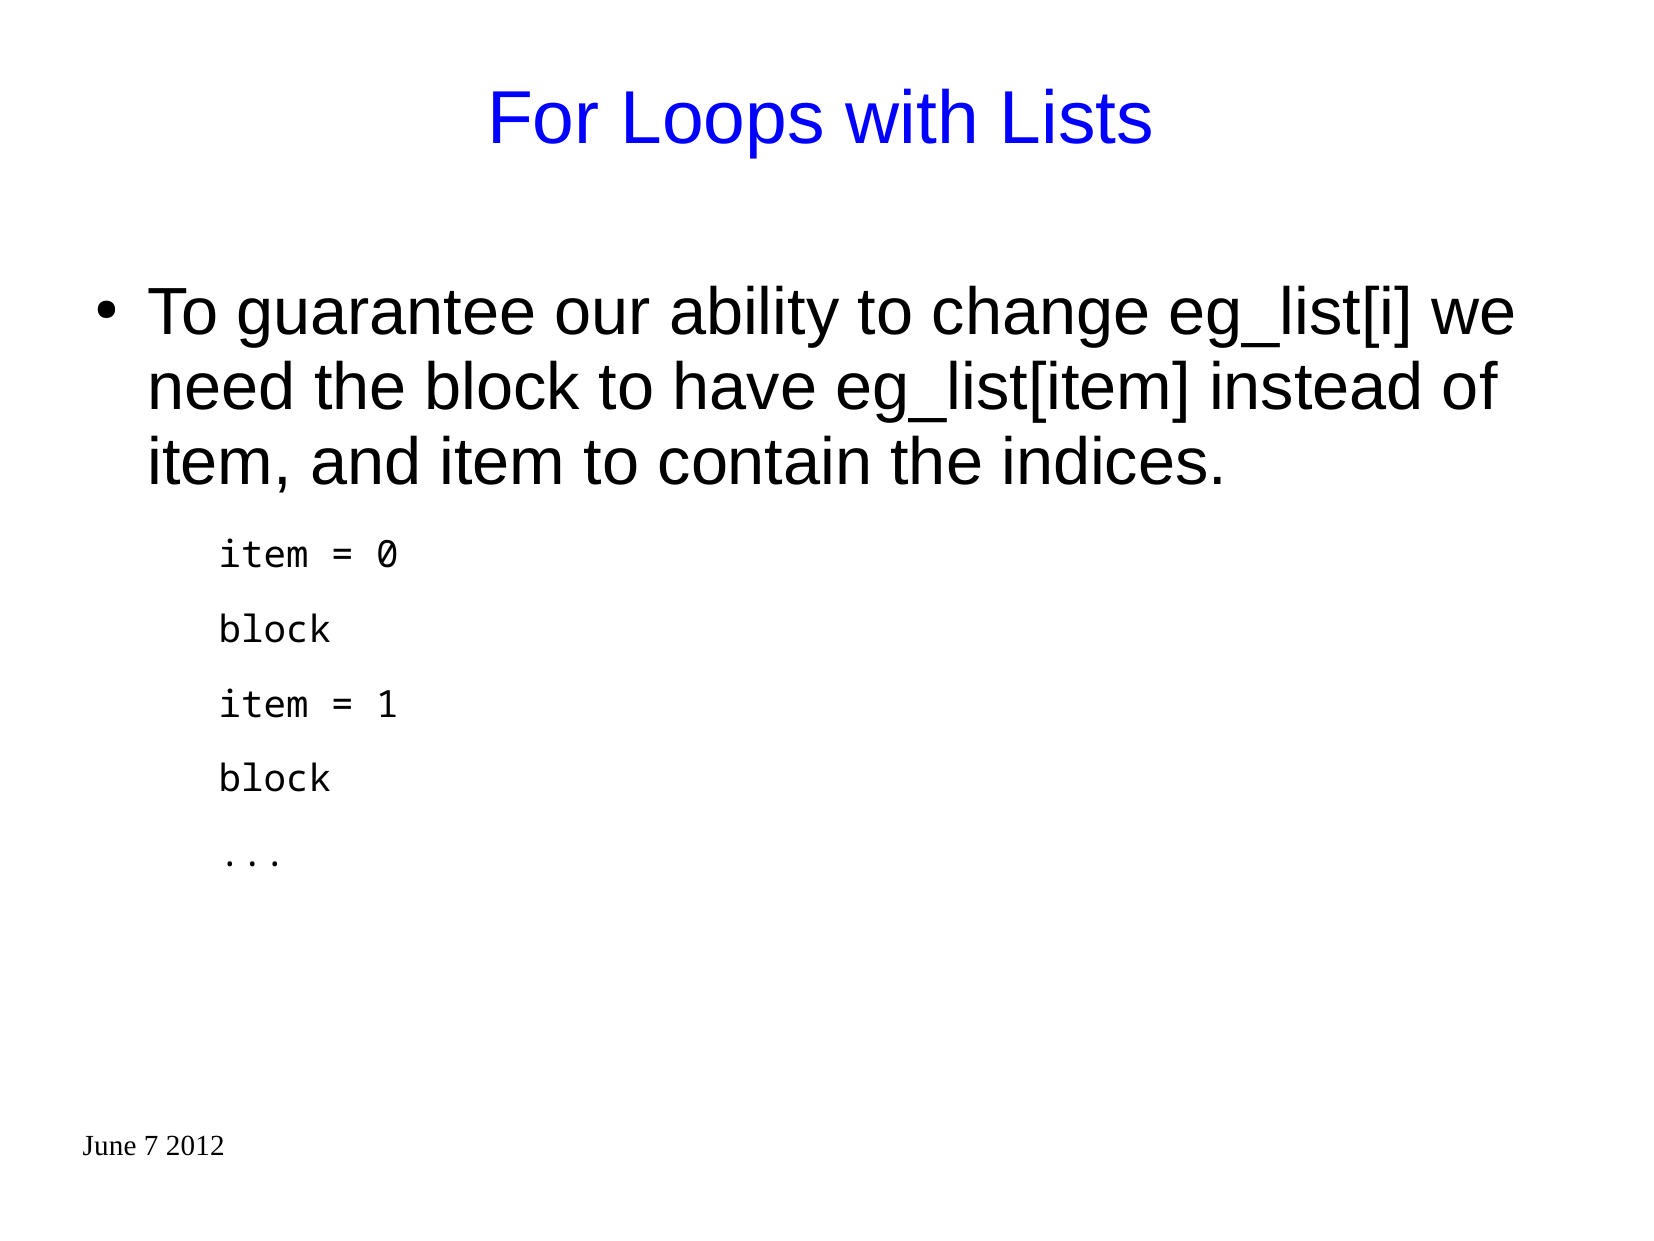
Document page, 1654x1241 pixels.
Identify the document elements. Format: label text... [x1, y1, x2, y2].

title For Loops with Lists [76, 58, 1565, 178]
list To guarantee our ability to change eg_list[i] we need the block to have eg_list[item] instead of item, and item to contain the indices. item = 0 block item = 1 block ... [76, 274, 1565, 1093]
